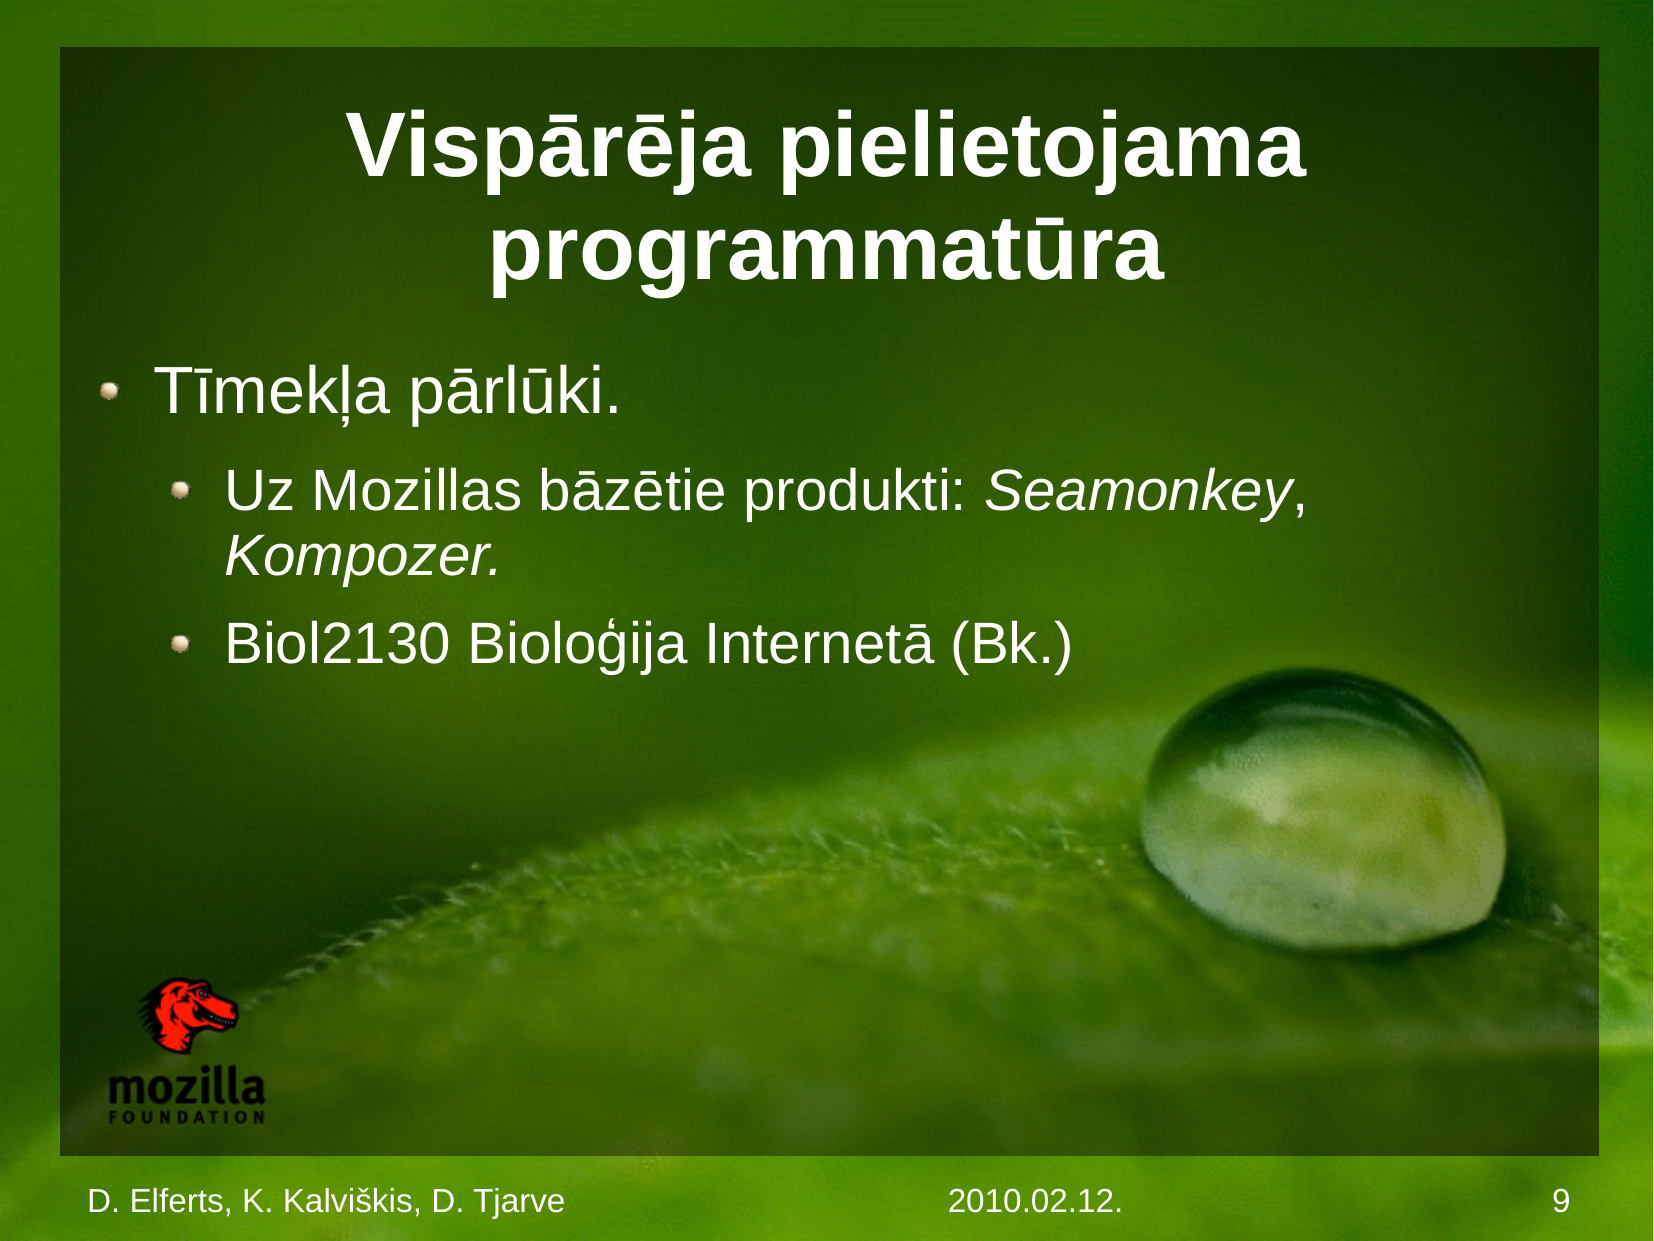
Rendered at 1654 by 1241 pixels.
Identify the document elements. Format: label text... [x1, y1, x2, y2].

list Tīmekļa pārlūki. Uz Mozillas bāzētie produkti: Seamonkey, Kompozer. Biol2130 Bioloģija Internetā (Bk.) [82, 353, 1571, 1094]
picture [0, 0, 1654, 1241]
title Vispārēja pielietojama programmatūra [82, 73, 1571, 320]
